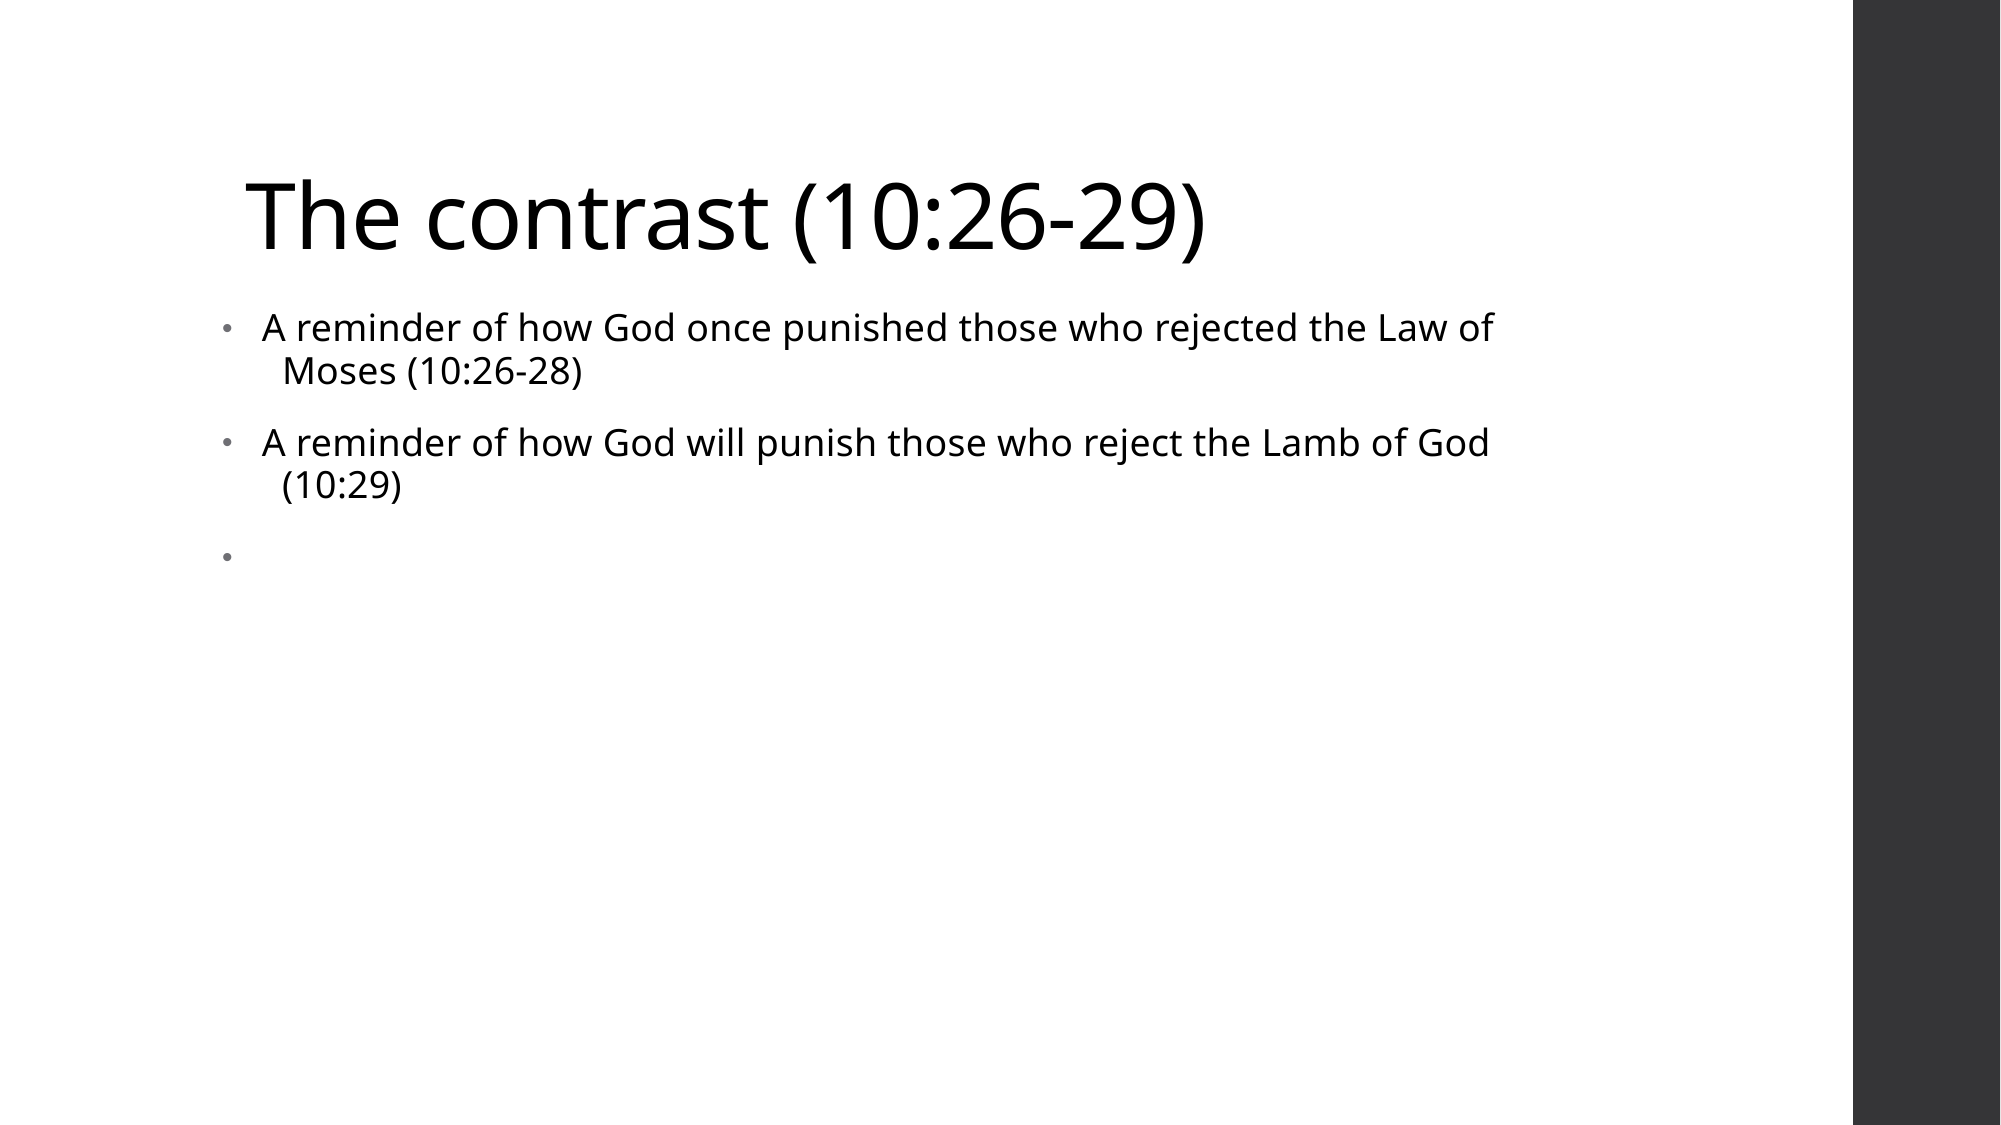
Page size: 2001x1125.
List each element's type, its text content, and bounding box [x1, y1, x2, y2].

title The contrast (10:26-29) [206, 60, 1797, 278]
list A reminder of how God once punished those who rejected the Law of Moses (10:26-28) A reminder of how God will punish those who reject the Lamb of God (10:29) [206, 299, 1617, 1014]
